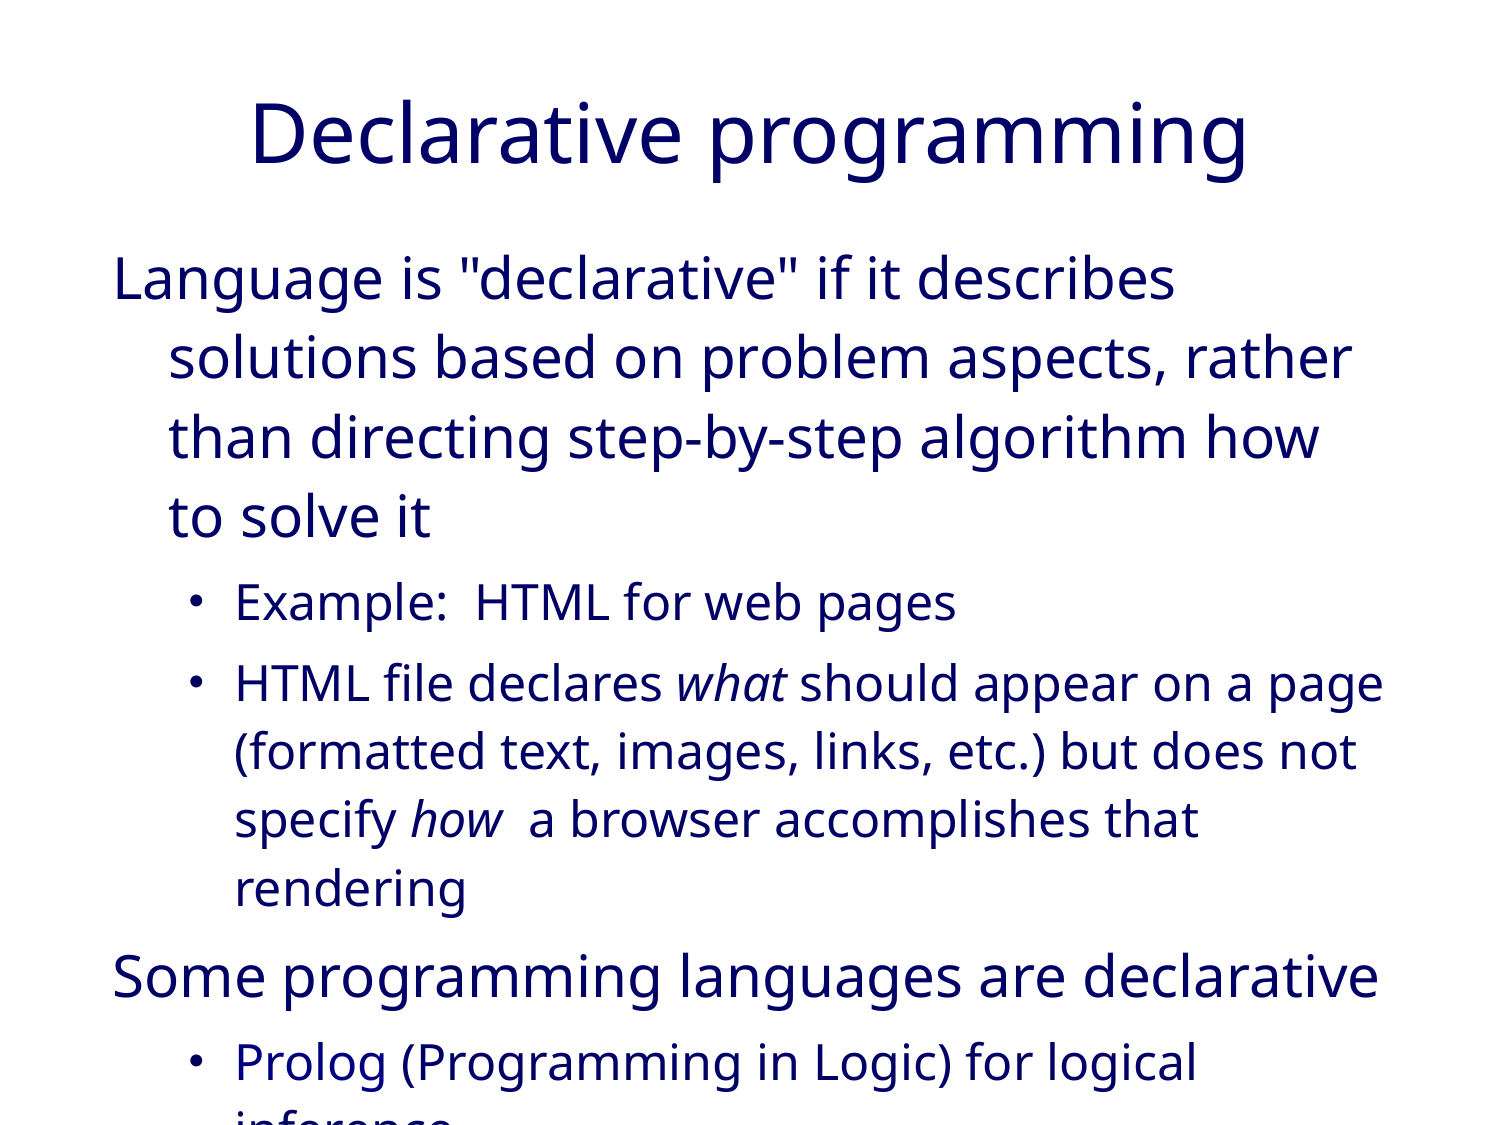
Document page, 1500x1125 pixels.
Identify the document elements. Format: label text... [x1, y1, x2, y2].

title Declarative programming [112, 44, 1388, 218]
list Language is "declarative" if it describes solutions based on problem aspects, rather than directing step-by-step algorithm how to solve it Example: HTML for web pages HTML file declares what should appear on a page (formatted text, images, links, etc.) but does not specify how a browser accomplishes that rendering Some programming languages are declarative Prolog (Programming in Logic) for logical inference Expert systems containing rules, relationships Extensible Stylesheet Language for Transformations (XSLT) processes XML inputs [112, 237, 1388, 1078]
